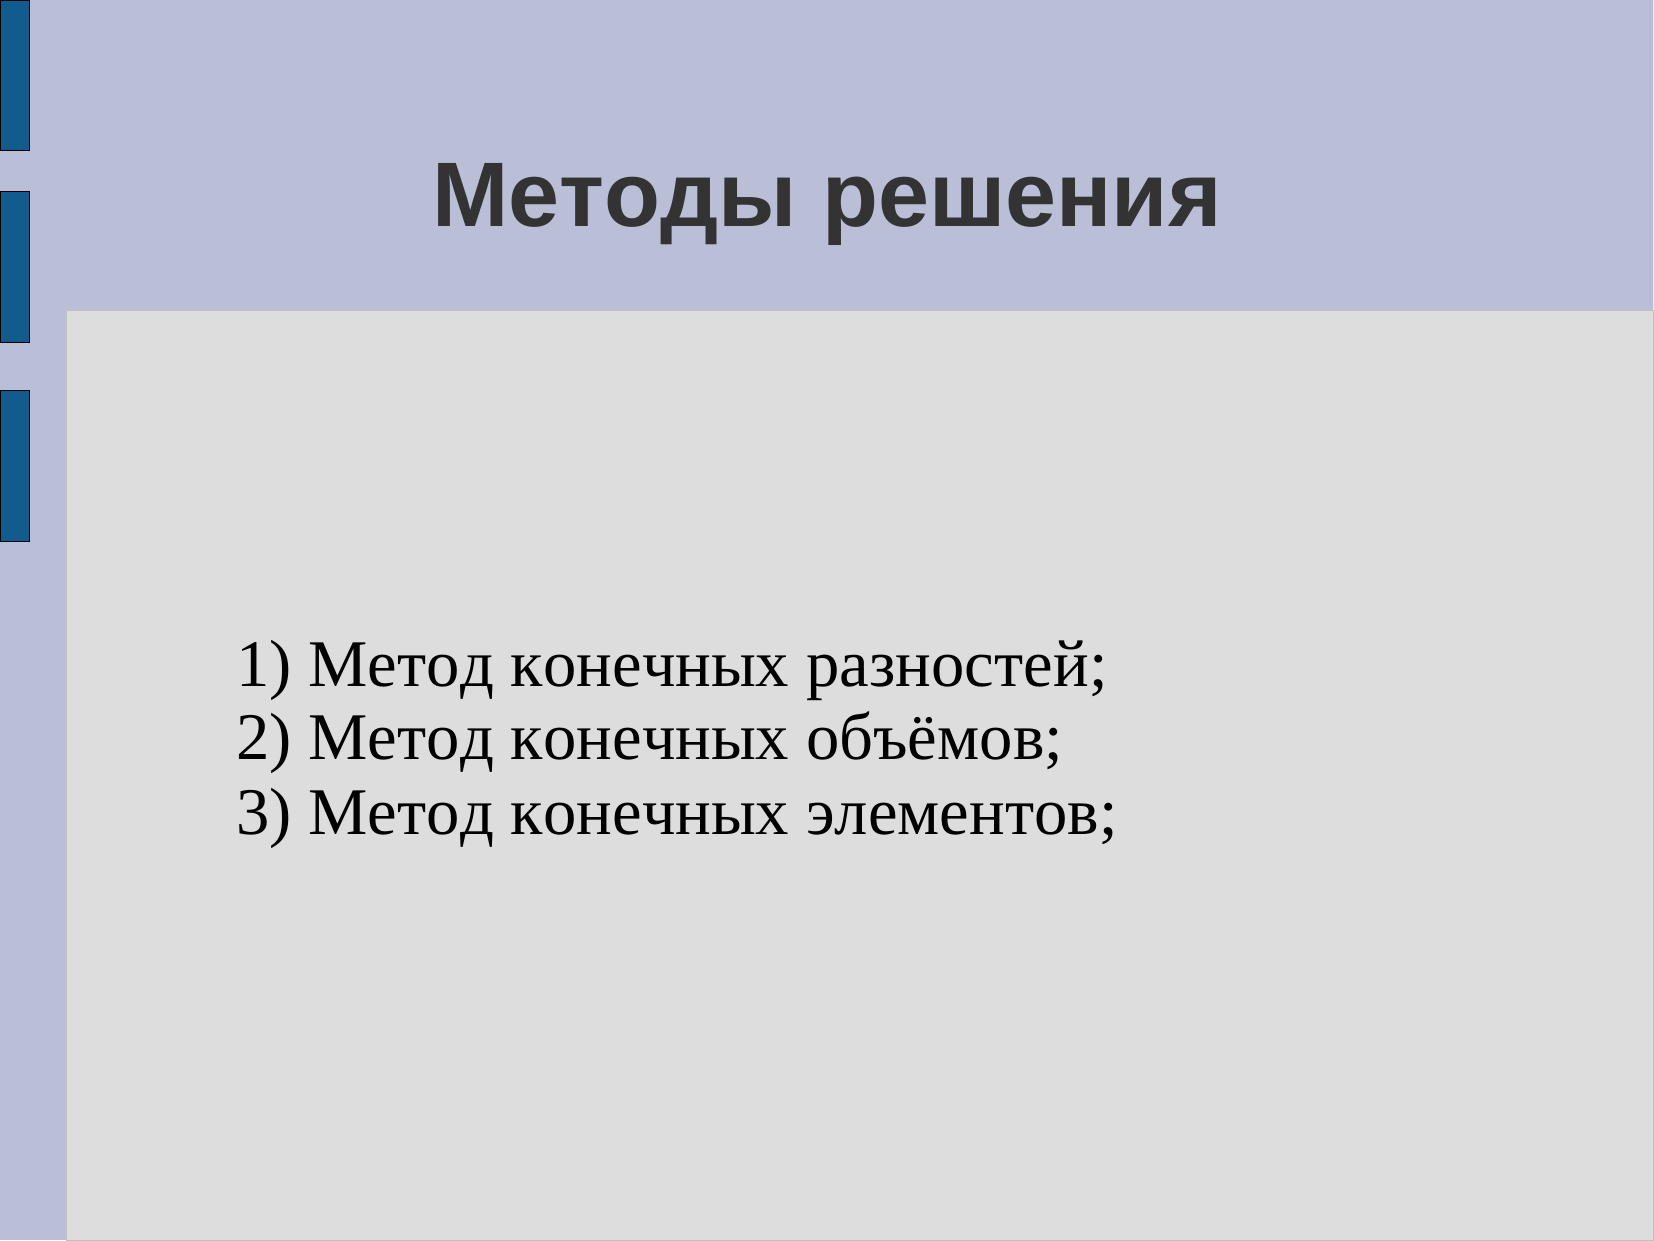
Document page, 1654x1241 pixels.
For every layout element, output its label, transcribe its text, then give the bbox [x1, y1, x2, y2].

title Методы решения [121, 98, 1534, 291]
subtitle 1) Метод конечных разностей; 2) Метод конечных объёмов; 3) Метод конечных элементов; [236, 354, 1649, 1121]
